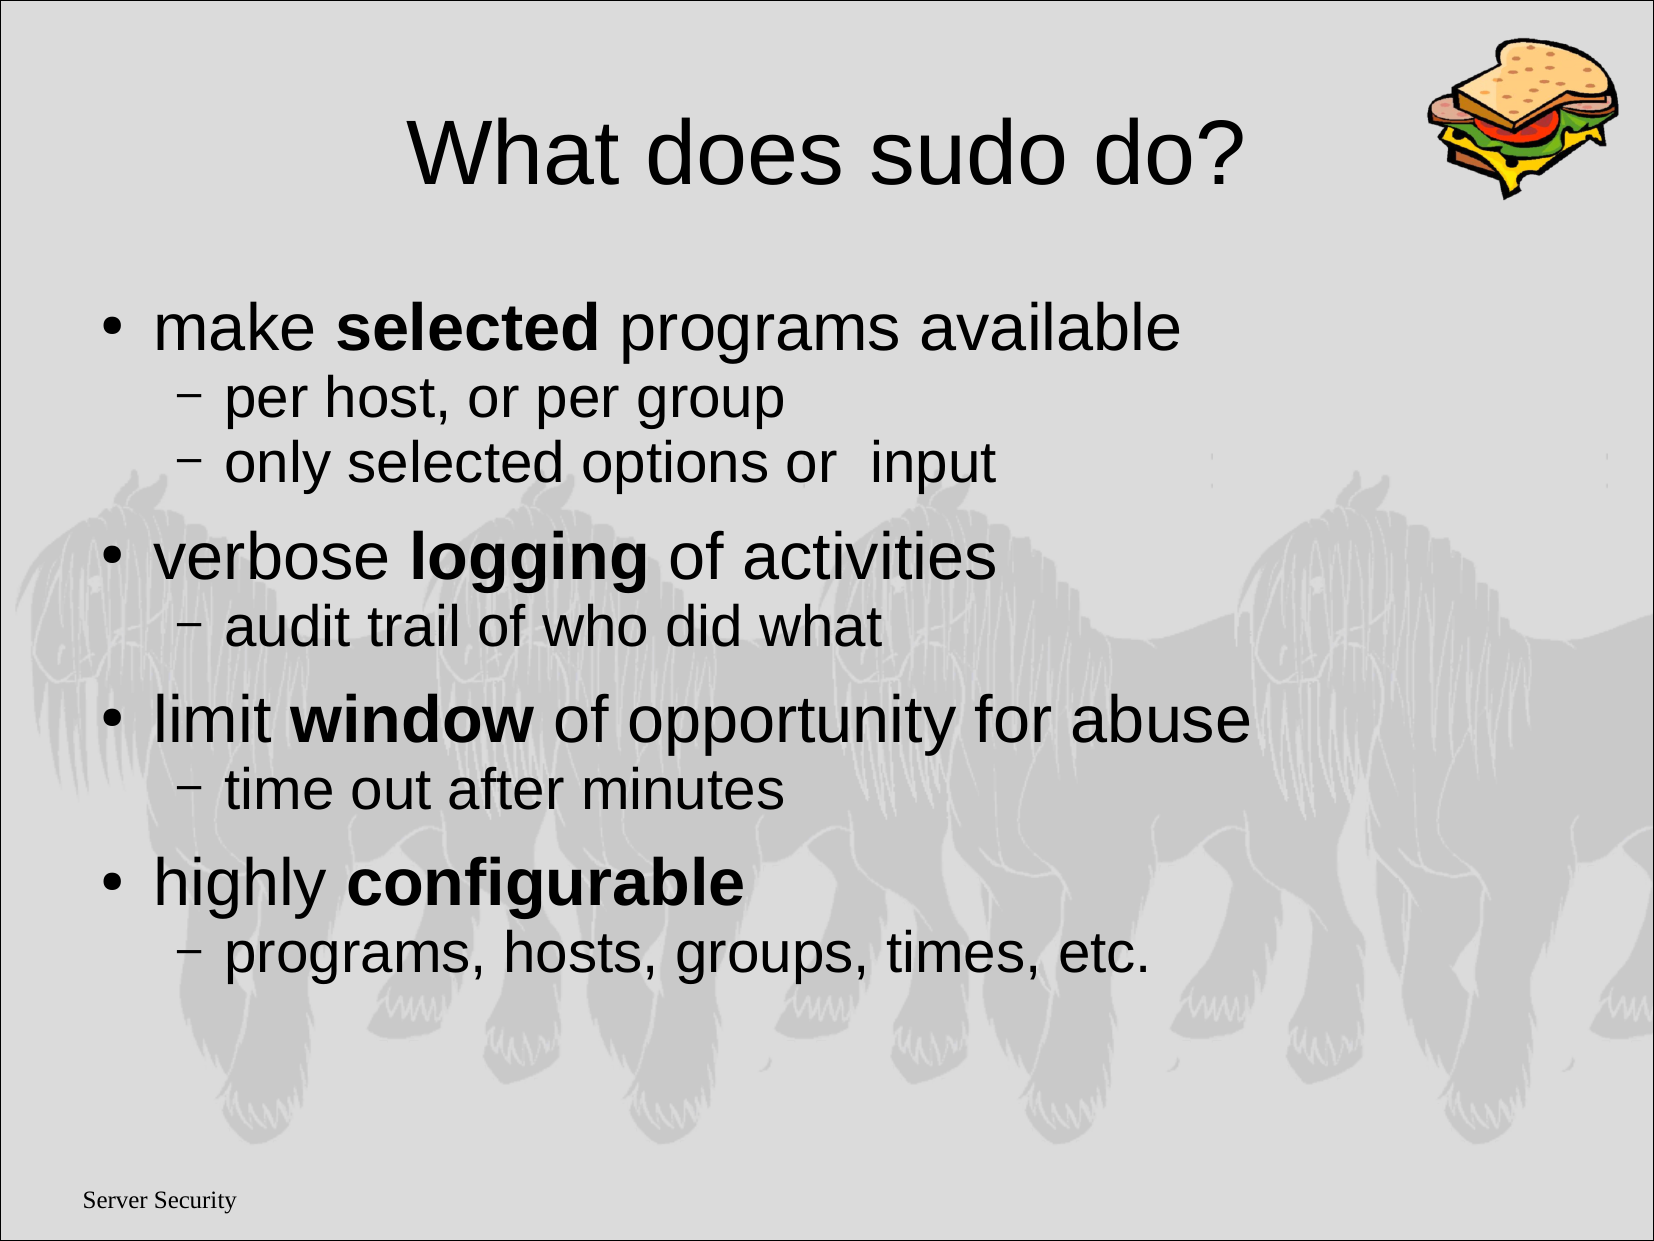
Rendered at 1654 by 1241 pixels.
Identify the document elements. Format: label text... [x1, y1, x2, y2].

title What does sudo do? [82, 49, 1571, 257]
picture [1425, 37, 1621, 201]
list make selected programs available per host, or per group only selected options or input verbose logging of activities audit trail of who did what limit window of opportunity for abuse time out after minutes highly configurable programs, hosts, groups, times, etc. [82, 290, 1571, 1109]
